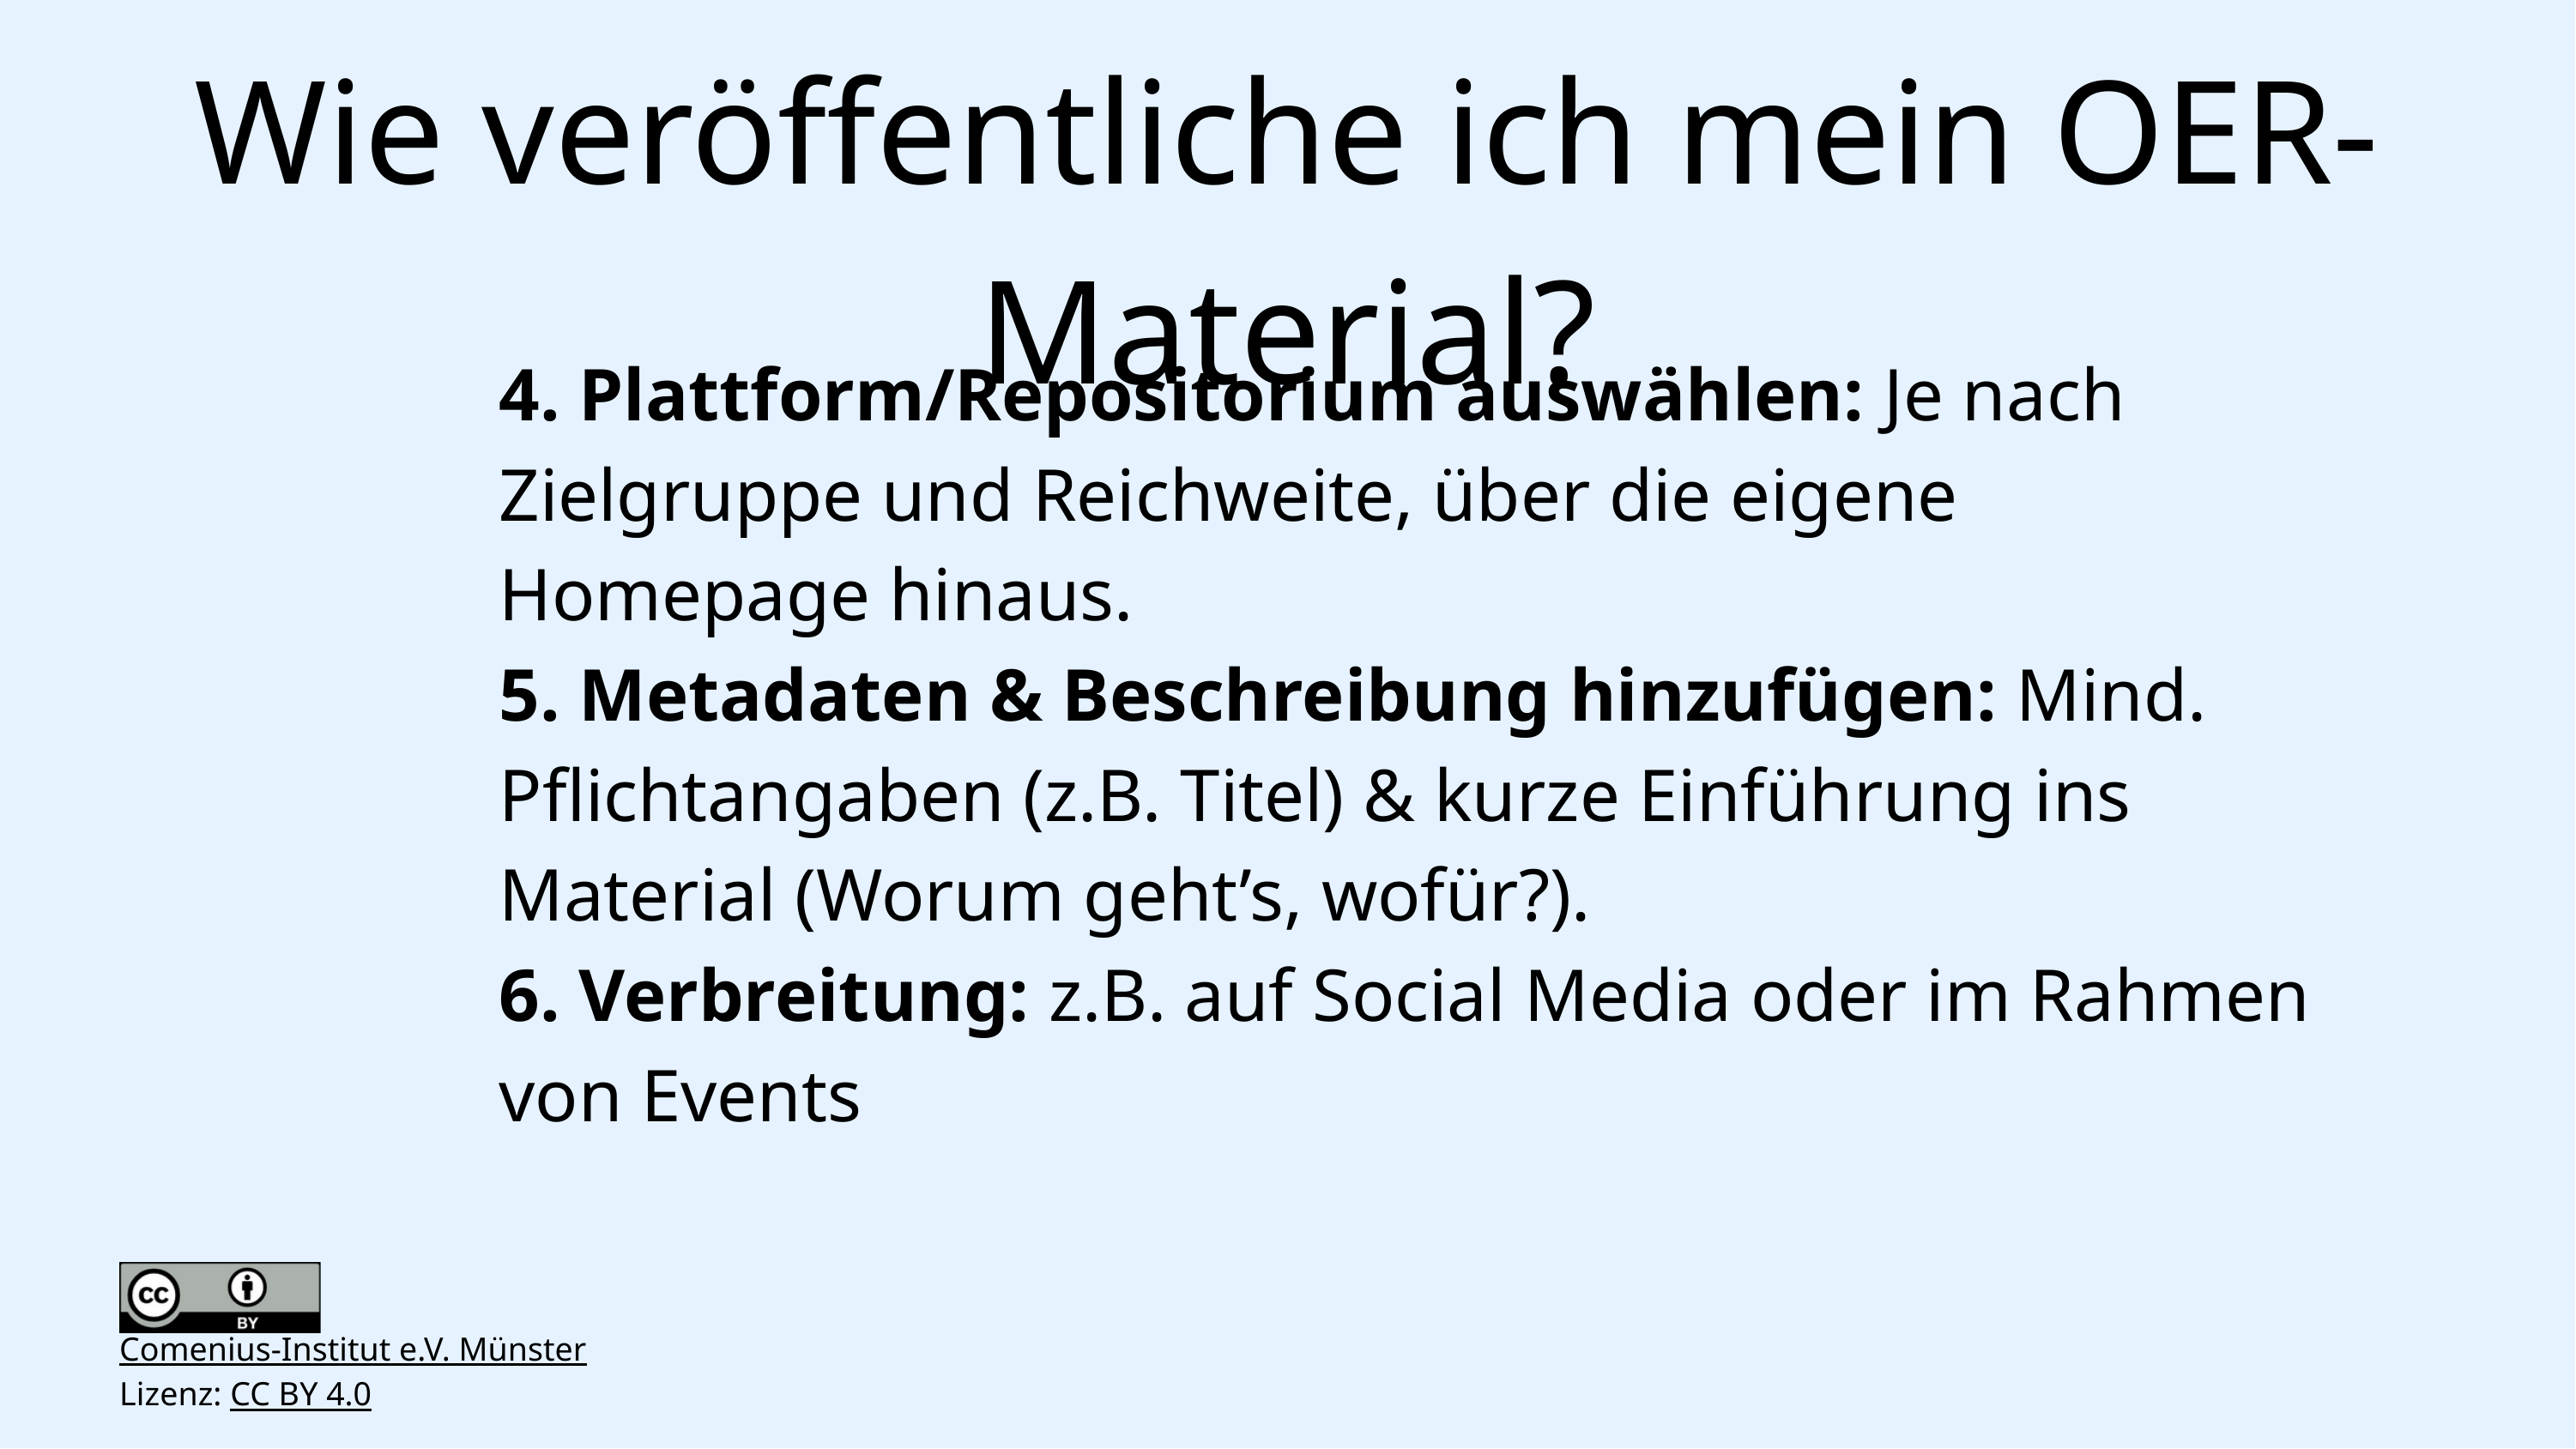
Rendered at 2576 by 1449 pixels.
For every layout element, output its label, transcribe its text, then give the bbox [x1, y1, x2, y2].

text_box Comenius-Institut e.V. Münster Lizenz: CC BY 4.0 [119, 1327, 1378, 1416]
text_box Wie veröffentliche ich mein OER-Material? [109, 12, 2466, 205]
text_box 4. Plattform/Repositorium auswählen: Je nach Zielgruppe und Reichweite, über die eigene Homepage hinaus. 5. Metadaten & Beschreibung hinzufügen: Mind. Pflichtangaben (z.B. Titel) & kurze Einführung ins Material (Worum geht’s, wofür?). 6. Verbreitung: z.B. auf Social Media oder im Rahmen von Events [499, 234, 2316, 1125]
text_box [119, 1262, 321, 1327]
